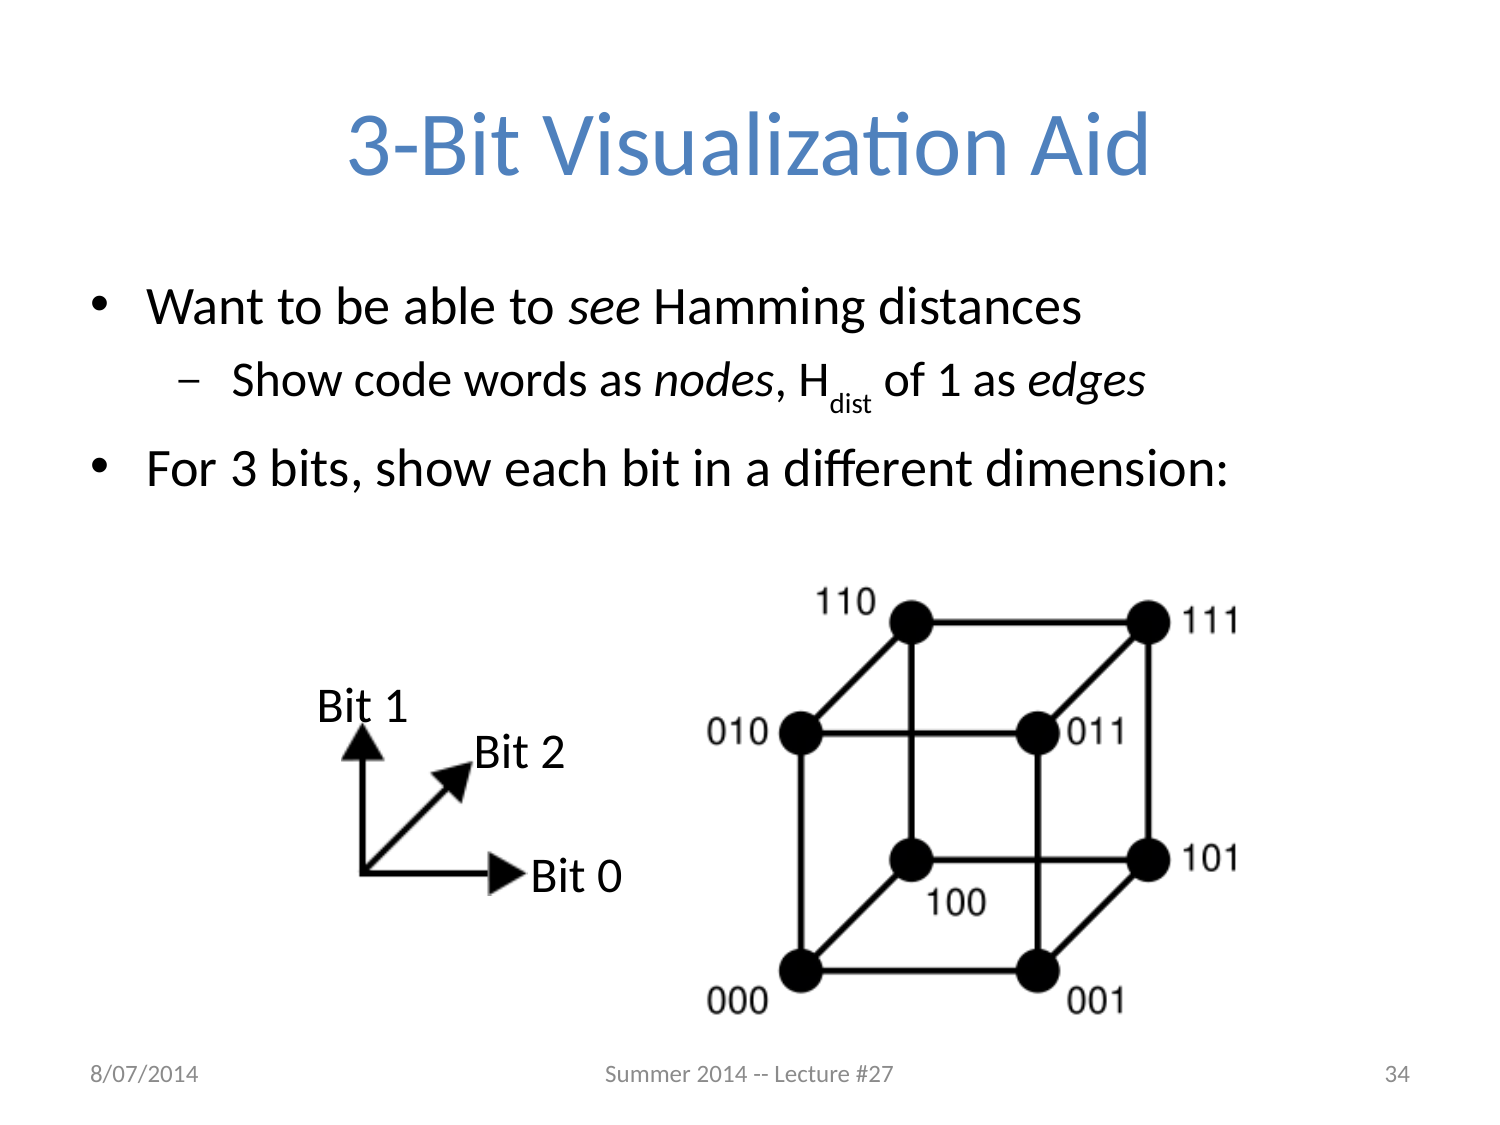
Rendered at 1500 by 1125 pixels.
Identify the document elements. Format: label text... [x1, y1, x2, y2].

footer Summer 2014 -- Lecture #27 [512, 1042, 988, 1103]
text_box Bit 1 [301, 664, 424, 740]
picture [675, 569, 1275, 1044]
picture [341, 722, 528, 896]
text_box Bit 2 [458, 710, 581, 786]
list Want to be able to see Hamming distances Show code words as nodes, Hdist of 1 as edges For 3 bits, show each bit in a different dimension: [75, 262, 1425, 1005]
slide_number <number> [1074, 1042, 1425, 1103]
slide_number 8/07/2014 [75, 1042, 425, 1103]
text_box Bit 0 [515, 834, 638, 910]
title 3-Bit Visualization Aid [75, 45, 1425, 233]
